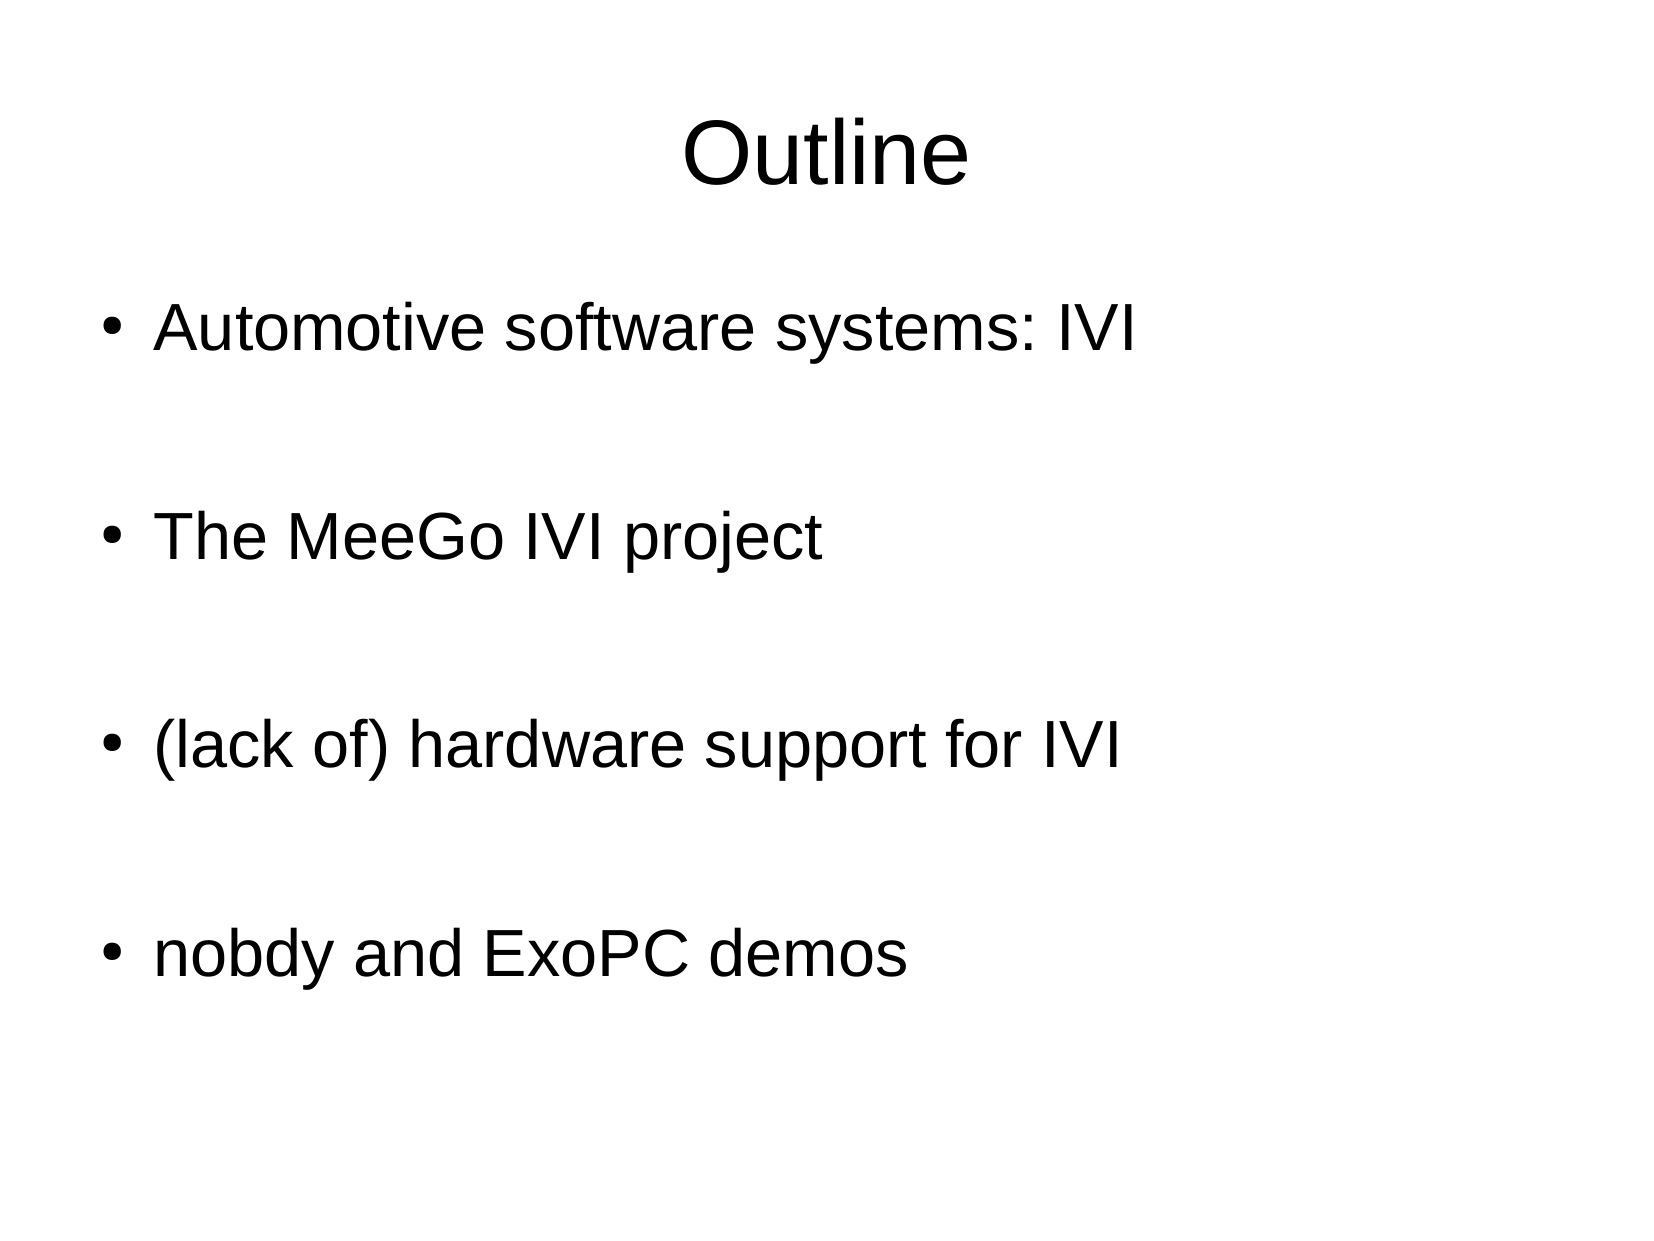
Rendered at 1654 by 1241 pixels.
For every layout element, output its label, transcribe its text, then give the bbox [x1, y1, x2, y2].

list Automotive software systems: IVI The MeeGo IVI project (lack of) hardware support for IVI nobdy and ExoPC demos [82, 290, 1571, 1109]
title Outline [82, 49, 1571, 257]
